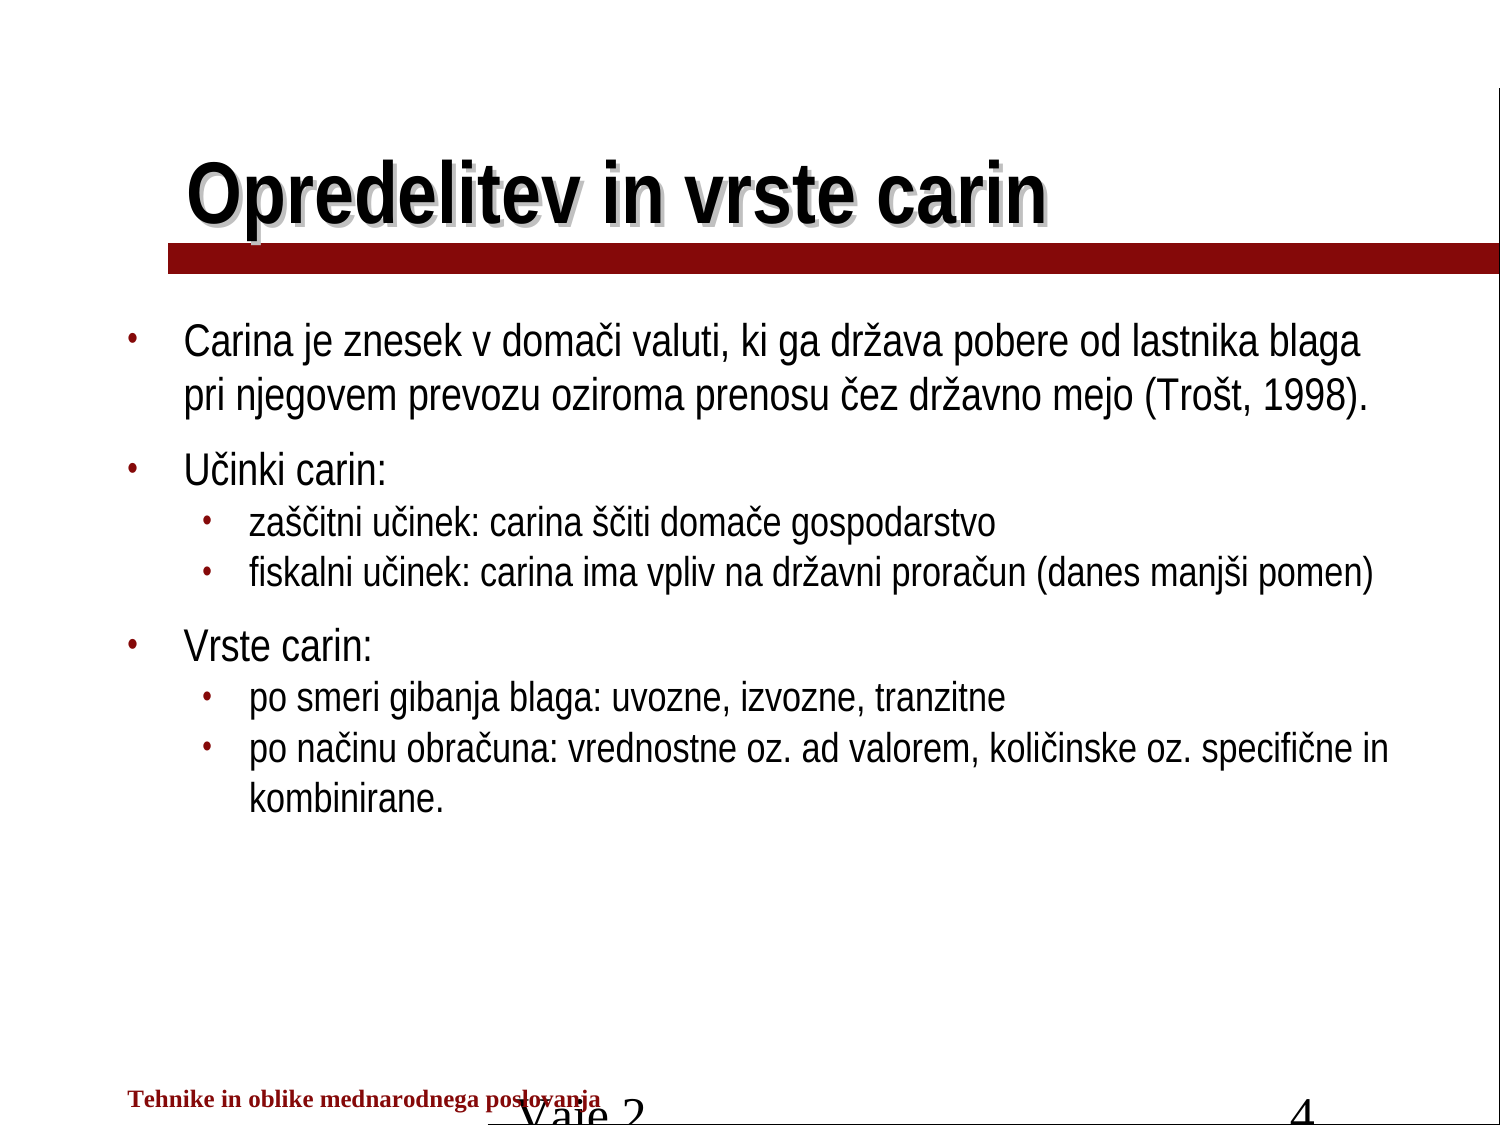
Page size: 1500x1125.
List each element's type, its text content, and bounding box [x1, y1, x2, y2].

list Carina je znesek v domači valuti, ki ga država pobere od lastnika blaga pri njegovem prevozu oziroma prenosu čez državno mejo (Trošt, 1998). Učinki carin: zaščitni učinek: carina ščiti domače gospodarstvo fiskalni učinek: carina ima vpliv na državni proračun (danes manjši pomen) Vrste carin: po smeri gibanja blaga: uvozne, izvozne, tranzitne po načinu obračuna: vrednostne oz. ad valorem, količinske oz. specifične in kombinirane. [112, 302, 1412, 1103]
title Opredelitev in vrste carin [171, 113, 1447, 264]
